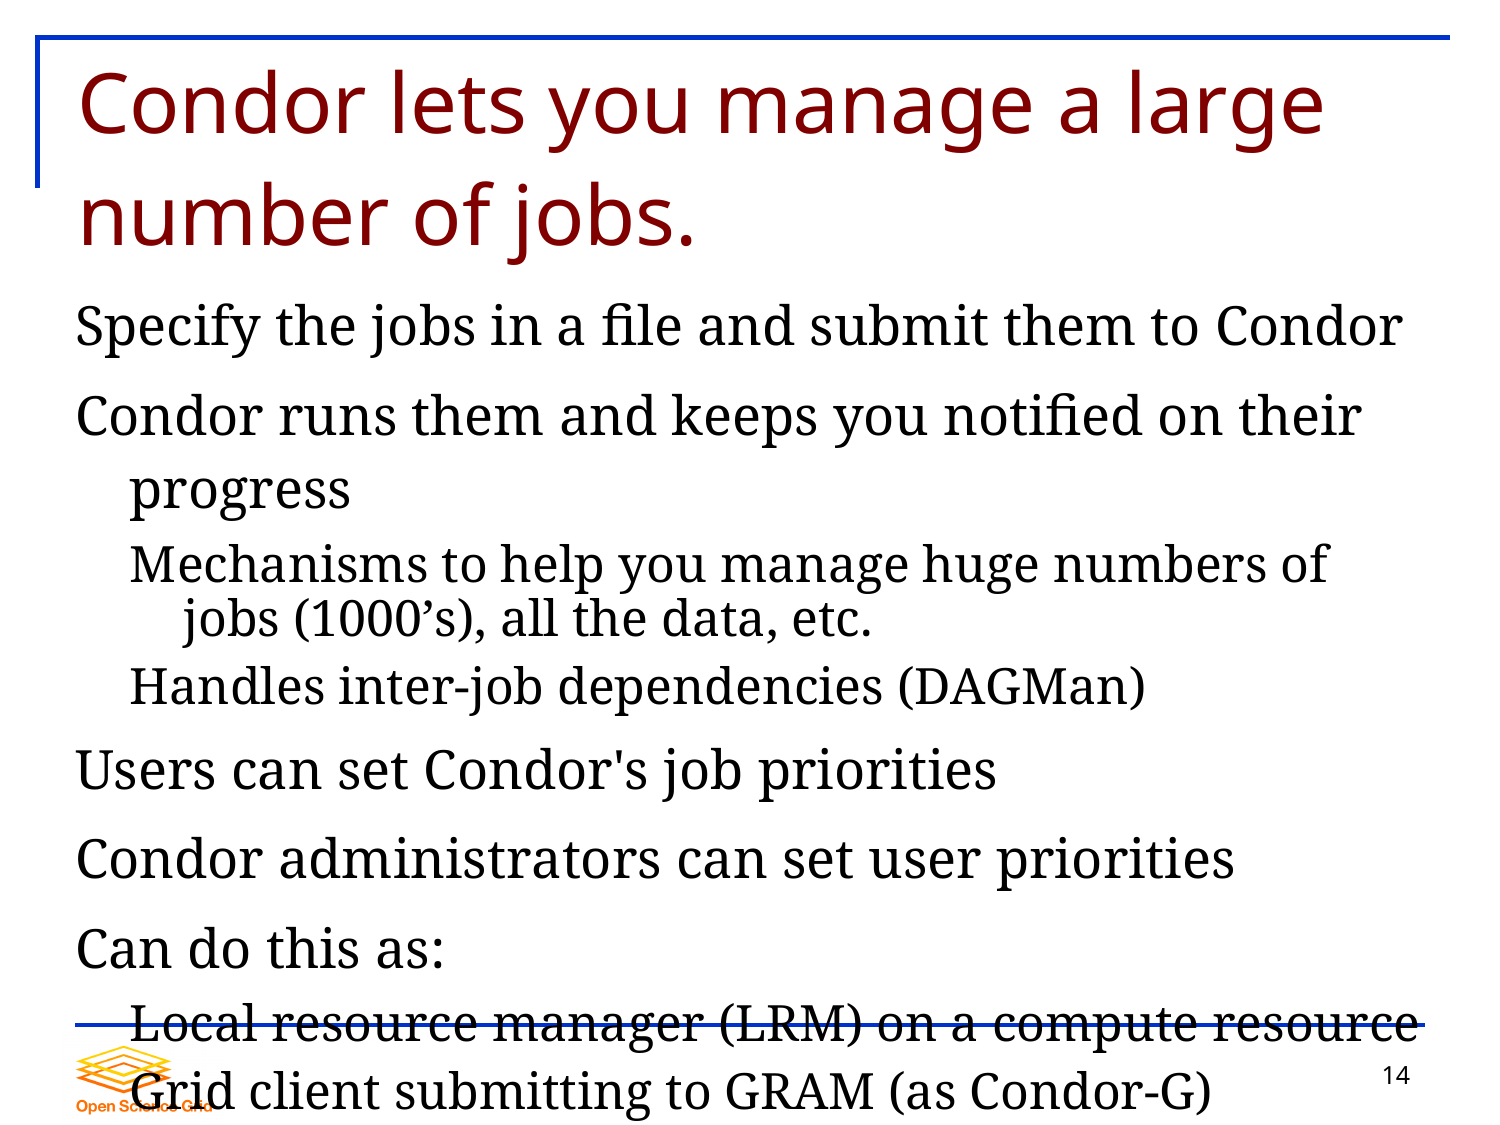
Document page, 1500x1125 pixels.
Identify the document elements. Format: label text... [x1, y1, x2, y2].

title Condor lets you manage a large number of jobs. [62, 37, 1450, 249]
list Specify the jobs in a file and submit them to Condor Condor runs them and keeps you notified on their progress Mechanisms to help you manage huge numbers of jobs (1000’s), all the data, etc. Handles inter-job dependencies (DAGMan)‏ Users can set Condor's job priorities Condor administrators can set user priorities Can do this as: Local resource manager (LRM) on a compute resource Grid client submitting to GRAM (as Condor-G)‏ [75, 287, 1424, 1006]
picture [213, 1085, 226, 1106]
picture [169, 1032, 182, 1039]
picture [141, 1032, 155, 1038]
picture [62, 1032, 226, 1125]
